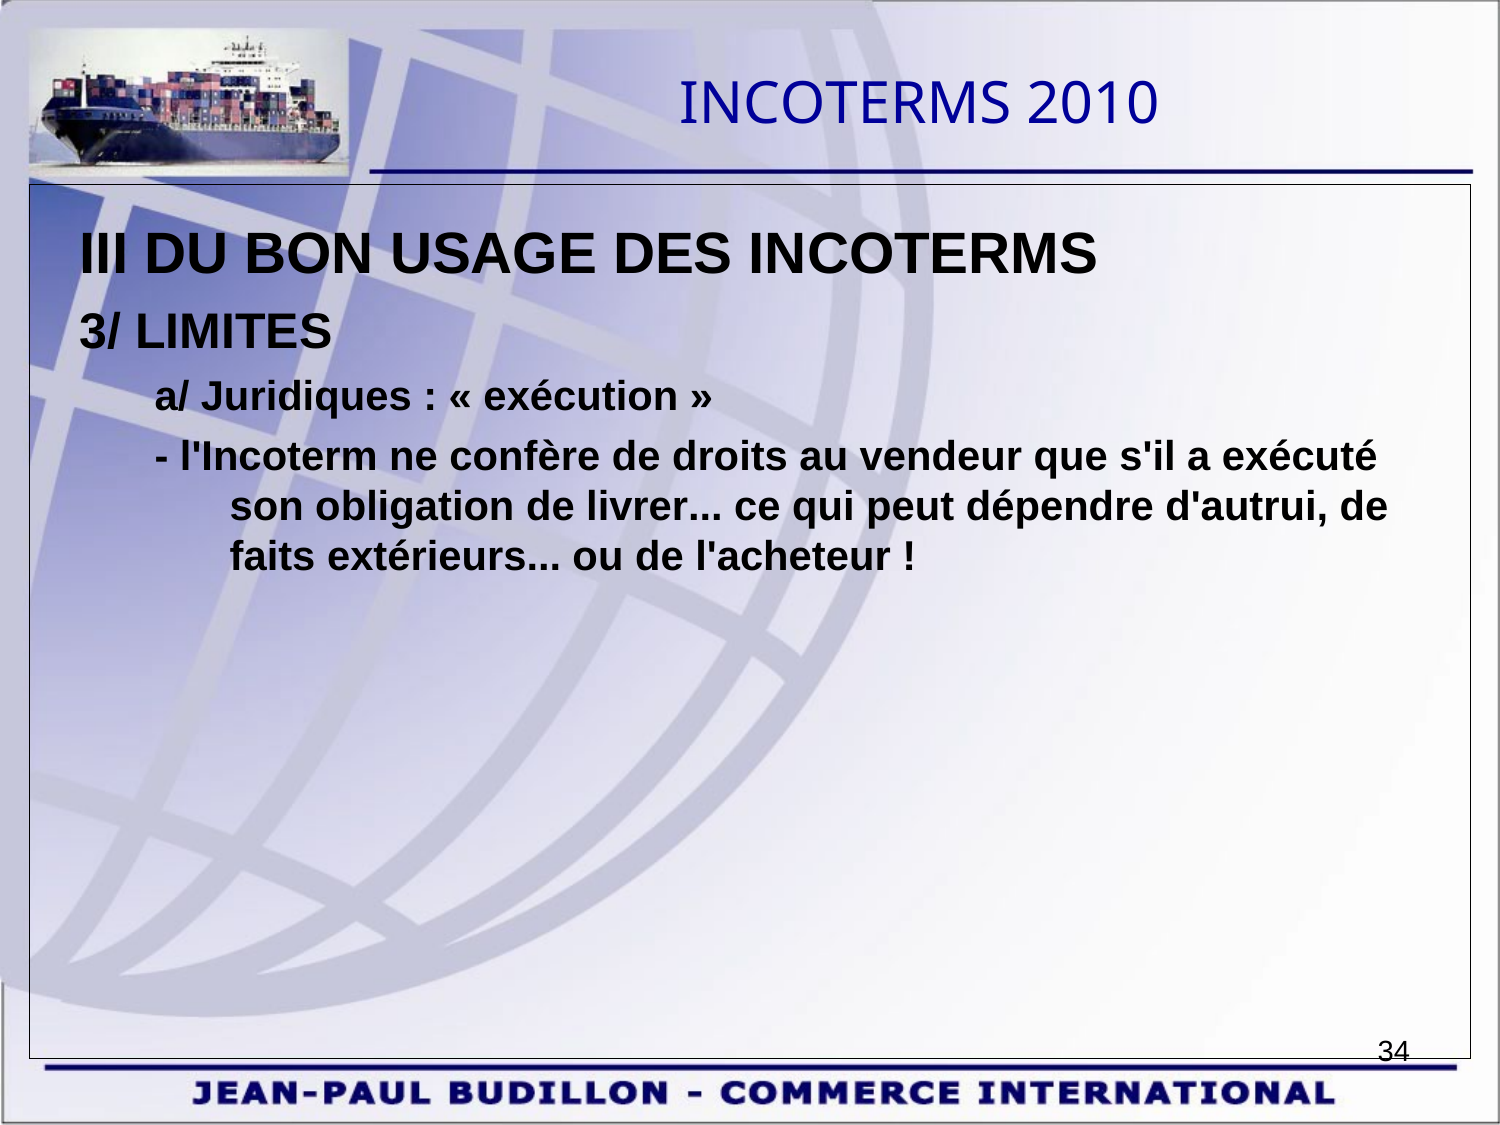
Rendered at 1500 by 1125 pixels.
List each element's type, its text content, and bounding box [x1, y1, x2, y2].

picture [0, 0, 1500, 1125]
list III DU BON USAGE DES INCOTERMS 3/ LIMITES a/ Juridiques : « exécution » - l'Incoterm ne confère de droits au vendeur que s'il a exécuté son obligation de livrer... ce qui peut dépendre d'autrui, de faits extérieurs... ou de l'acheteur ! [64, 207, 1447, 1035]
title INCOTERMS 2010 [356, 42, 1483, 159]
